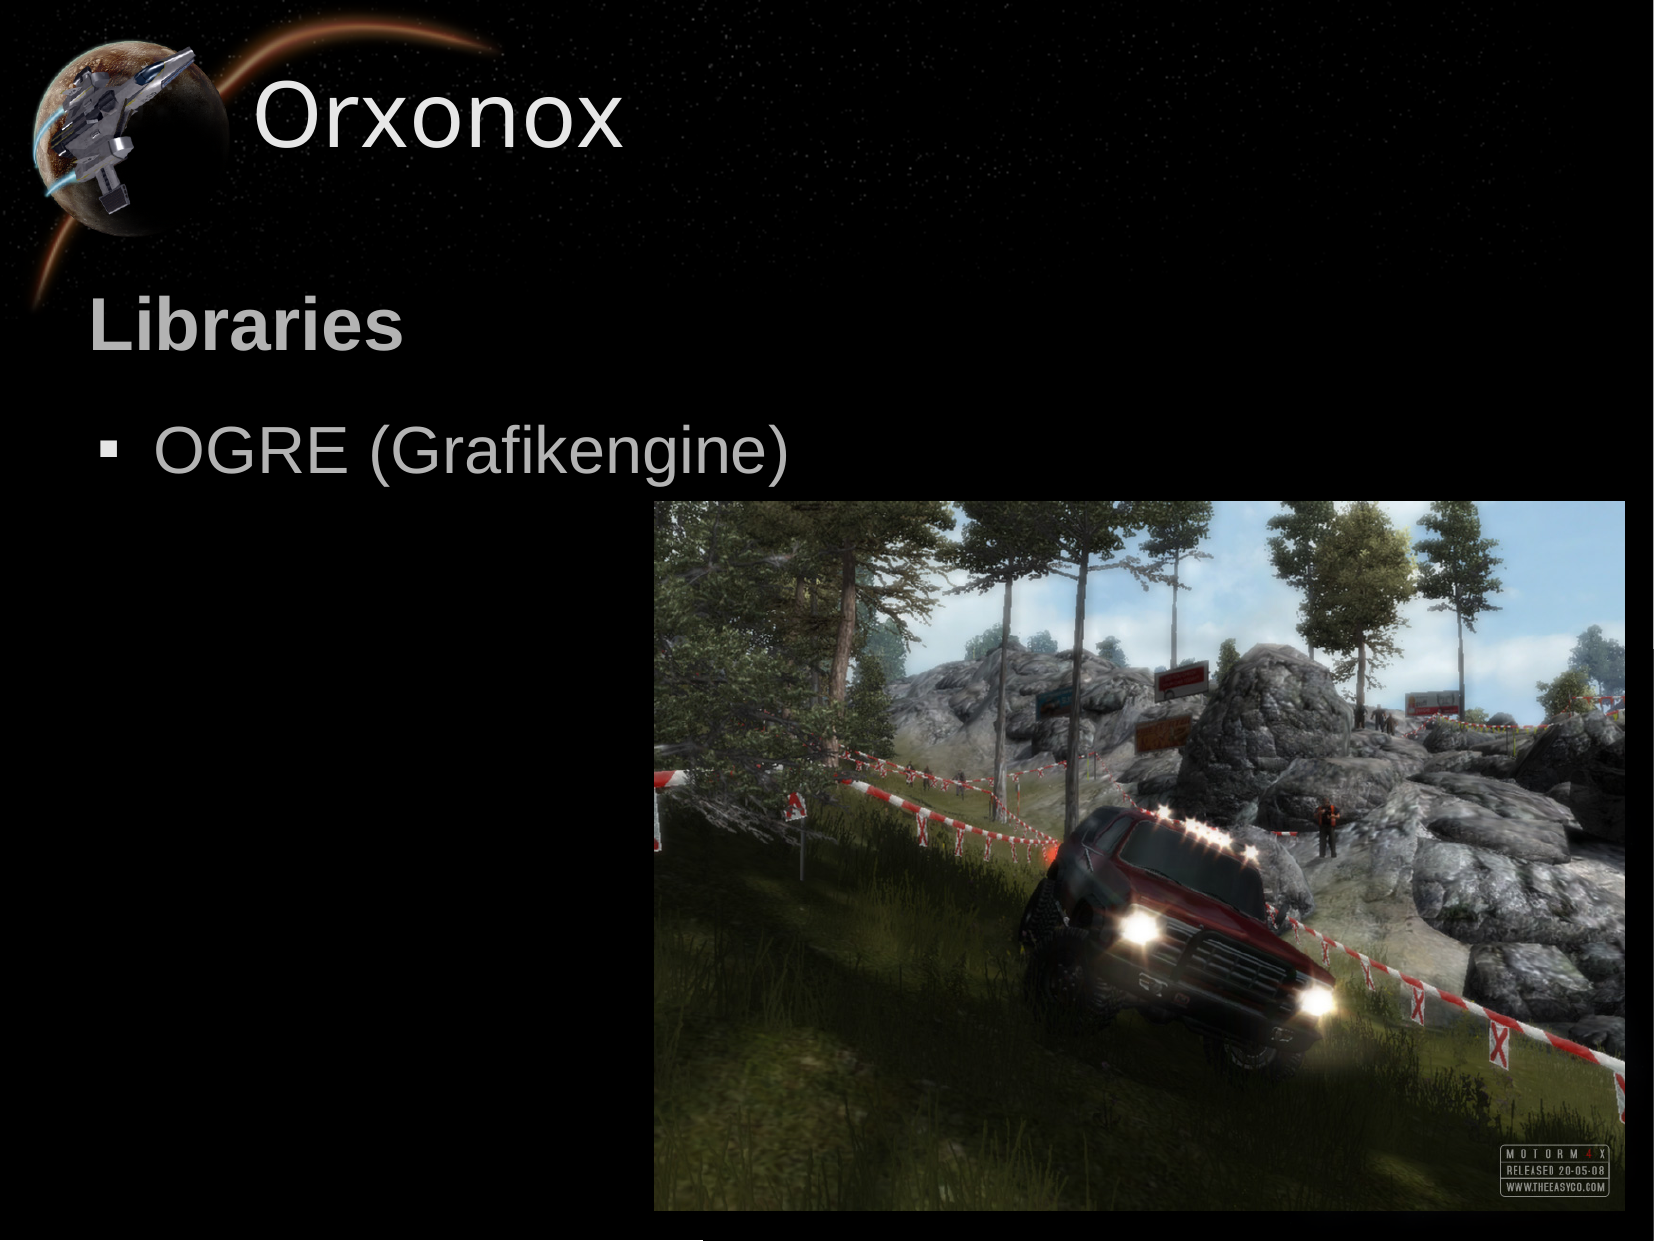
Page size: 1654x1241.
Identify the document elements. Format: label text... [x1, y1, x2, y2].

picture [0, 0, 1607, 443]
picture [654, 501, 1654, 1241]
title Libraries [88, 265, 1577, 384]
list OGRE (Grafikengine) [82, 413, 1571, 1133]
